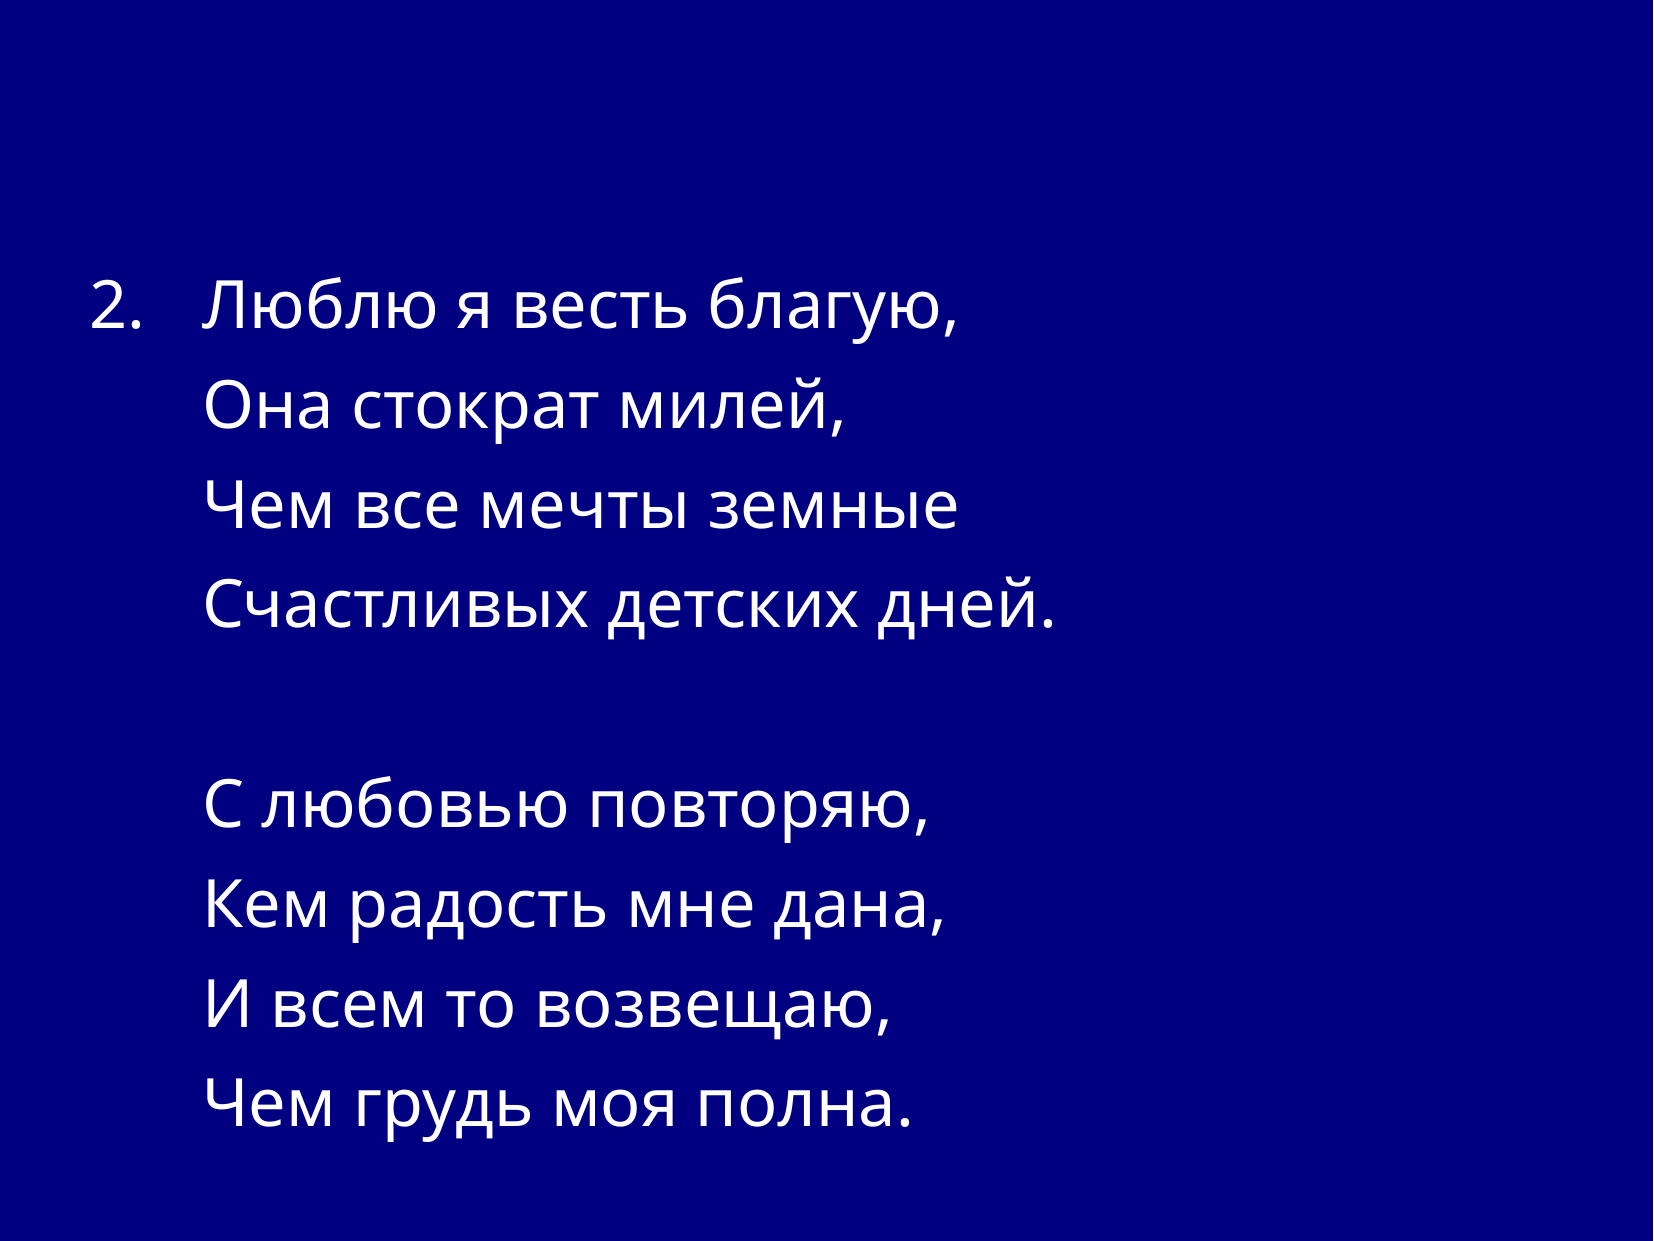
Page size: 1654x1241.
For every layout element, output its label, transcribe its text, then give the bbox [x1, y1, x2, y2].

text_box 2. Люблю я весть благую, Она стократ милей, Чем все мечты земные Счастливых детских дней. С любовью повторяю, Кем радость мне дана, И всем то возвещаю, Чем грудь моя полна. [75, 150, 1576, 1163]
